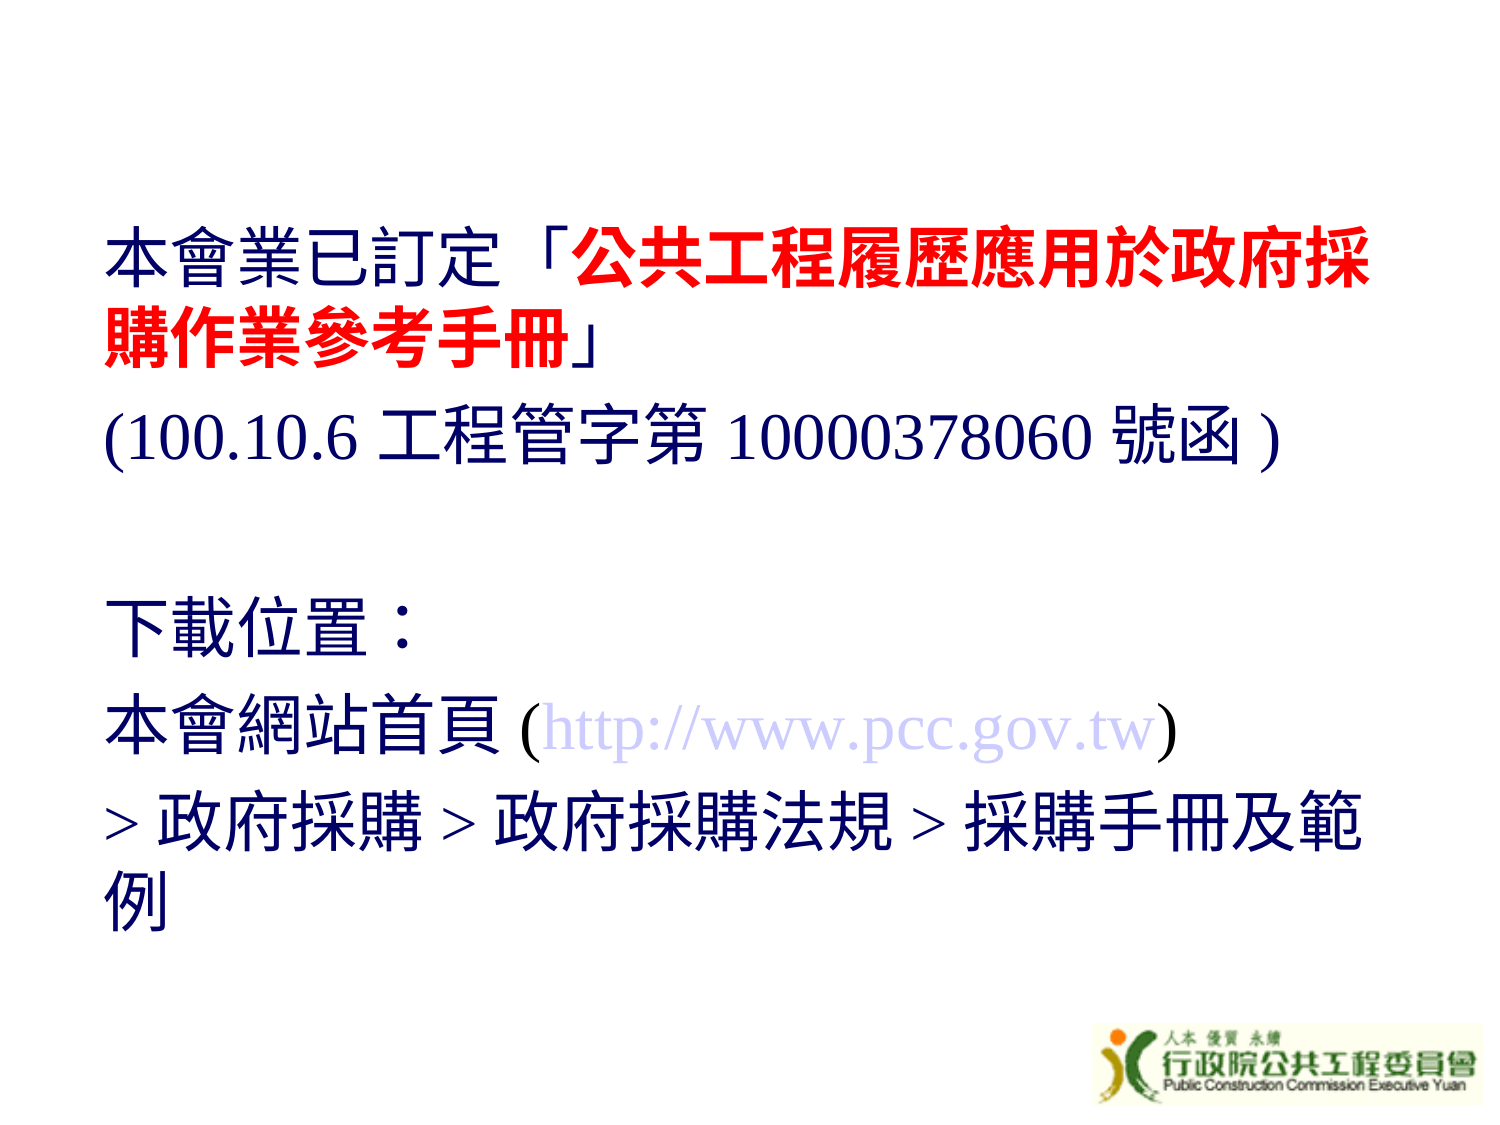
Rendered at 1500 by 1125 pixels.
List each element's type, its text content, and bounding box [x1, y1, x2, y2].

list 本會業已訂定「公共工程履歷應用於政府採購作業參考手冊」 (100.10.6工程管字第10000378060號函) 下載位置： 本會網站首頁(http://www.pcc.gov.tw) >政府採購>政府採購法規>採購手冊及範例 [88, 207, 1414, 1021]
picture [1092, 1023, 1483, 1106]
